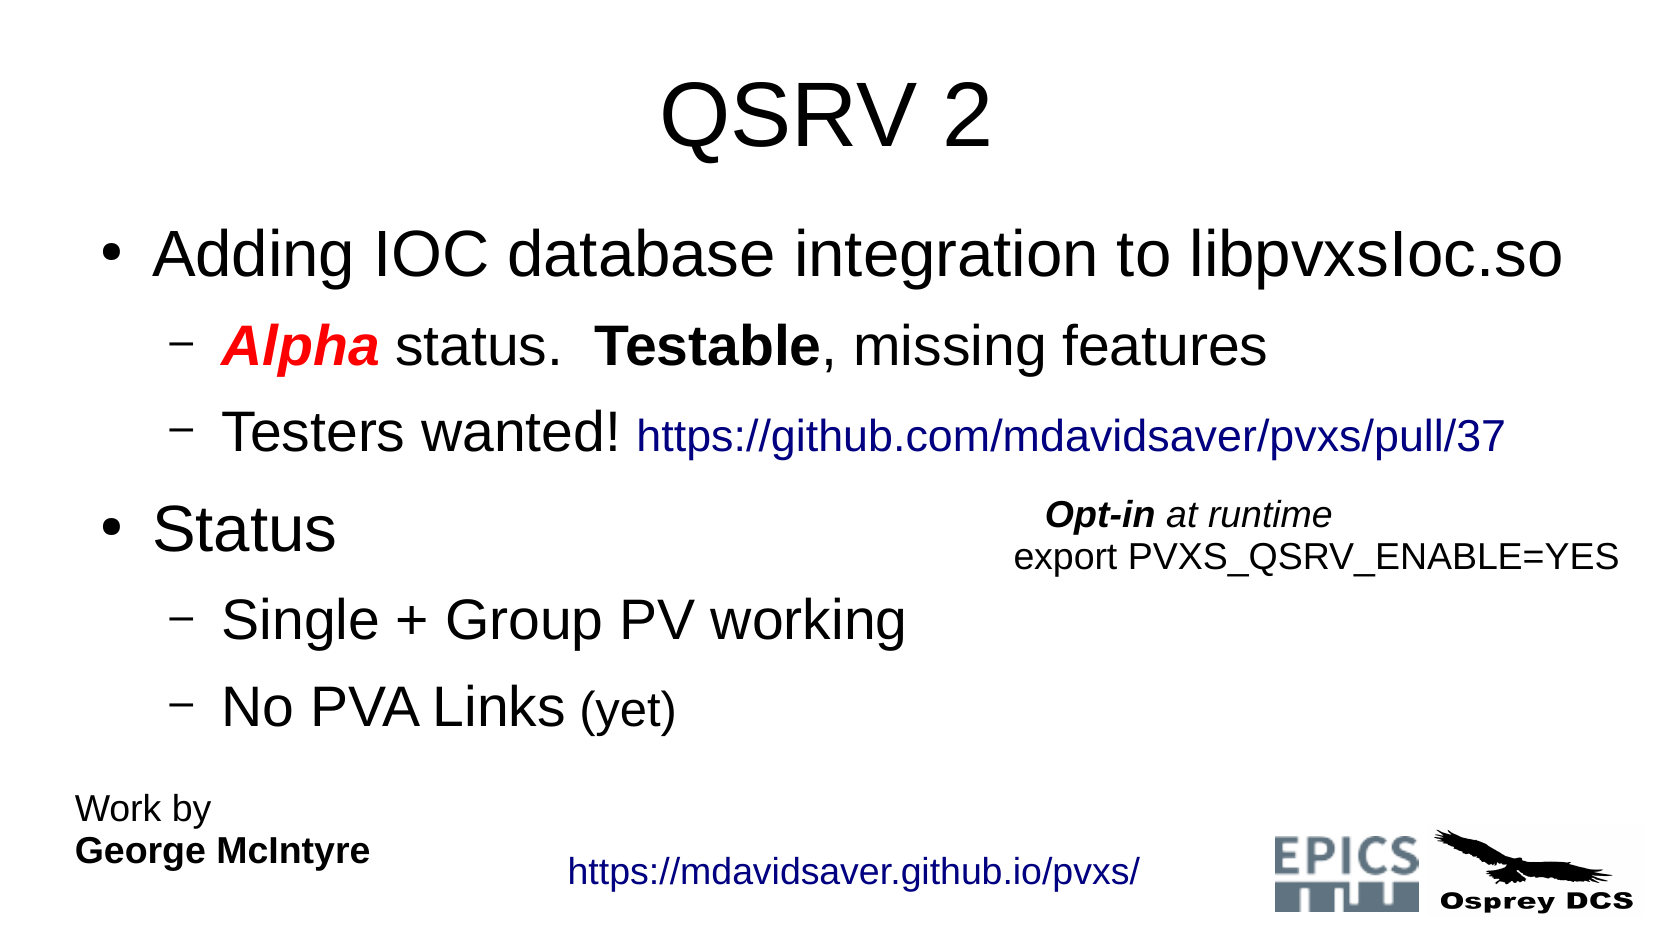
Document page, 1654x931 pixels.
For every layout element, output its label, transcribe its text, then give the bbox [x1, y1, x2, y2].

text_box Work by George McIntyre [60, 780, 386, 879]
picture [1275, 836, 1419, 912]
picture [1427, 824, 1644, 917]
title QSRV 2 [82, 37, 1571, 193]
list Adding IOC database integration to libpvxsIoc.so Alpha status. Testable, missing features Testers wanted! https://github.com/mdavidsaver/pvxs/pull/37 Status Single + Group PV working No PVA Links (yet) [82, 217, 1571, 758]
text_box Opt-in at runtime export PVXS_QSRV_ENABLE=YES [998, 486, 1636, 586]
